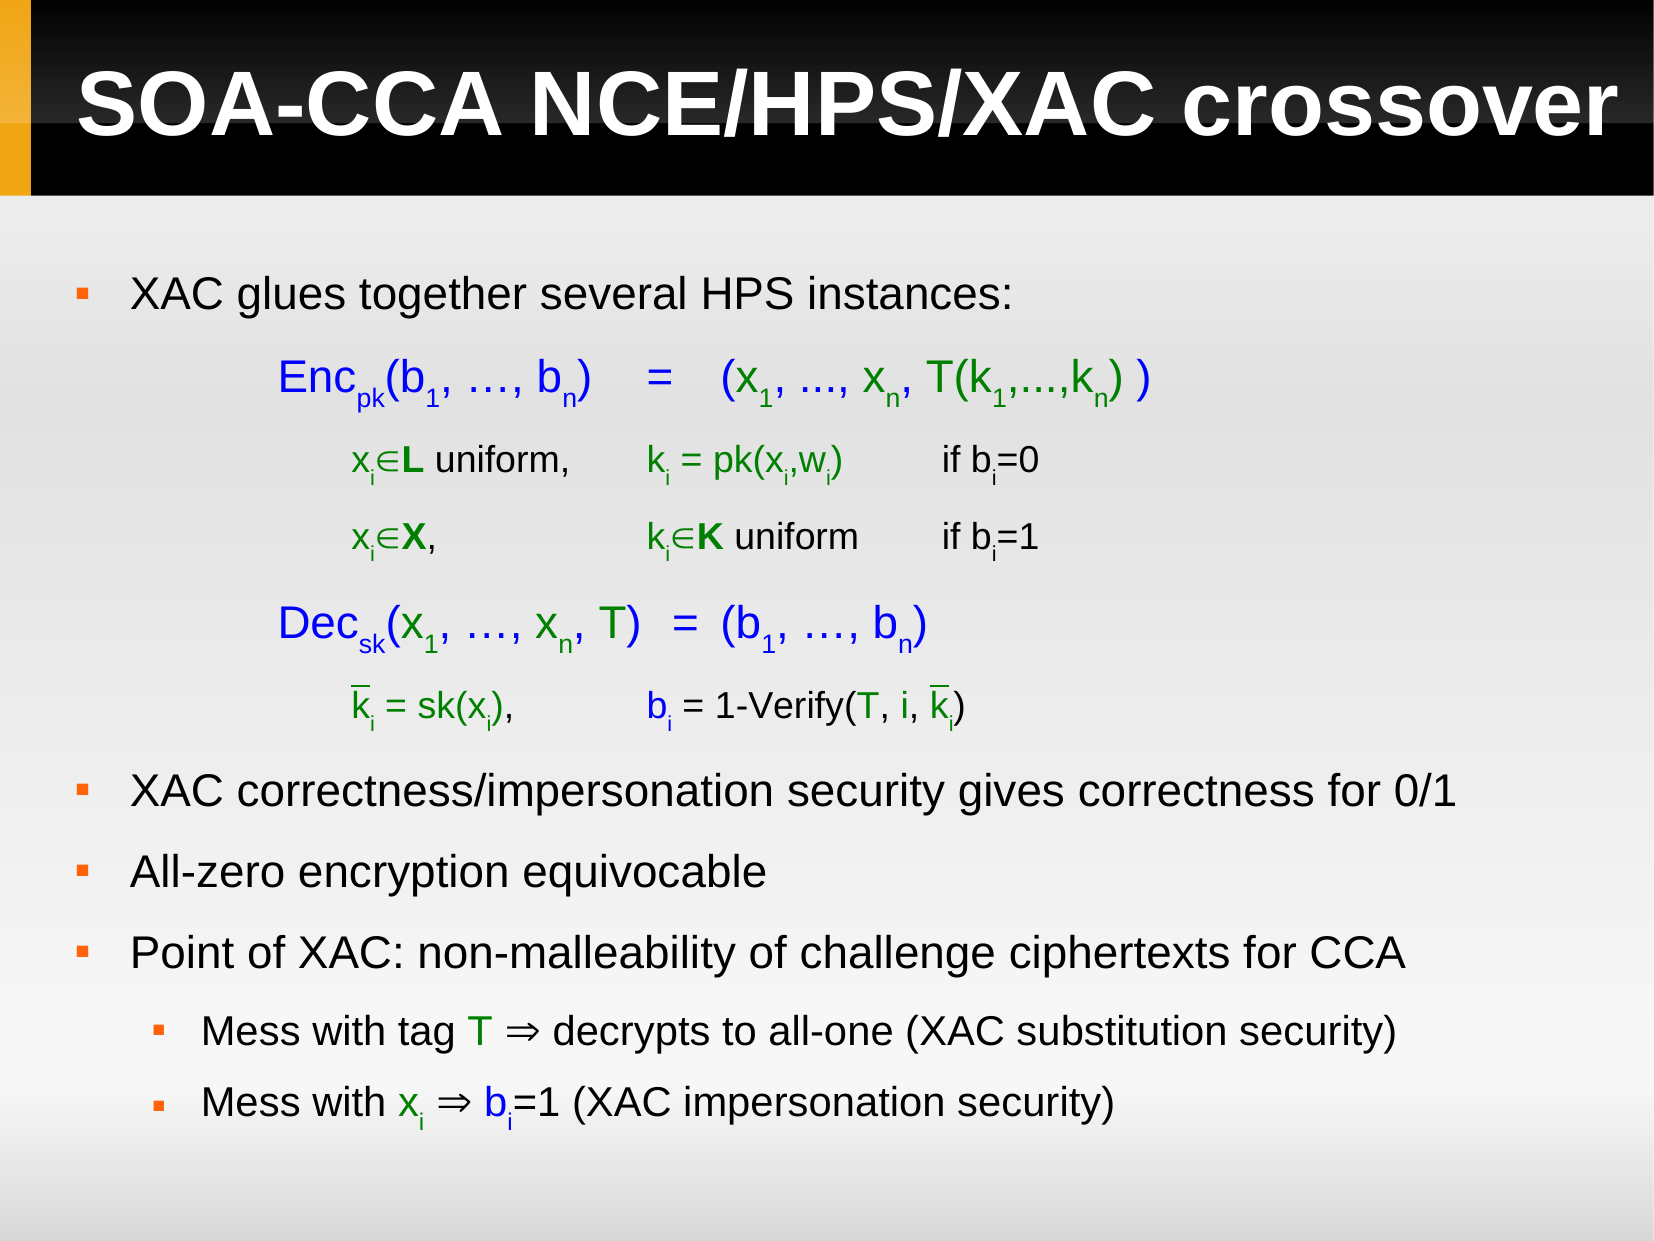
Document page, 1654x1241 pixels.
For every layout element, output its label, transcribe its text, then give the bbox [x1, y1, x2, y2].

title SOA-CCA NCE/HPS/XAC crossover [76, 0, 1654, 208]
picture [0, 0, 1654, 1241]
list XAC glues together several HPS instances: Encpk(b1, …, bn) = (x1, ..., xn, T(k1,...,kn) ) xiÎL uniform, ki = pk(xi,wi) if bi=0 xiÎX, kiÎK uniform if bi=1 Decsk(x1, …, xn, T) = (b1, …, bn) ki = sk(xi), bi = 1-Verify(T, i, ki) XAC correctness/impersonation security gives correctness for 0/1 All-zero encryption equivocable Point of XAC: non-malleability of challenge ciphertexts for CCA Mess with tag T Þ decrypts to all-one (XAC substitution security) Mess with xi Þ bi=1 (XAC impersonation security) [59, 242, 1630, 1137]
